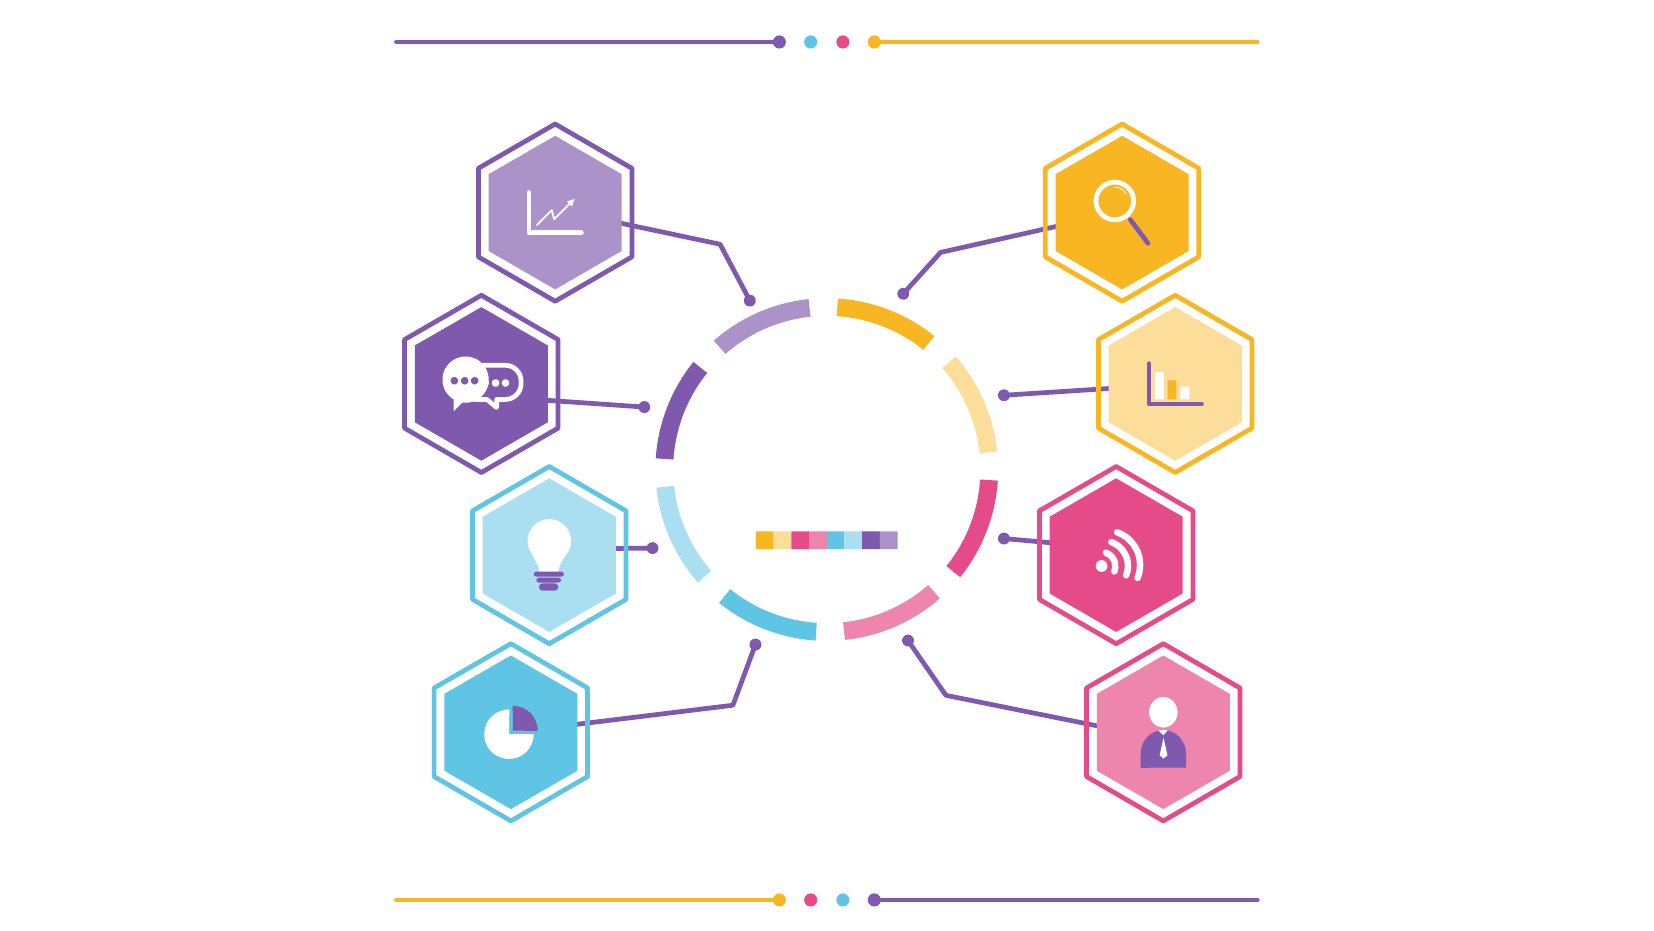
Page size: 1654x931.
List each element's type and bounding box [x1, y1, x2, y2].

text_box [655, 298, 998, 641]
text_box [1108, 307, 1242, 461]
text_box [1049, 478, 1183, 632]
text_box [482, 478, 616, 632]
text_box [444, 655, 578, 810]
text_box [1096, 655, 1230, 810]
text_box [488, 135, 622, 290]
text_box [414, 307, 548, 461]
text_box [1055, 135, 1189, 290]
